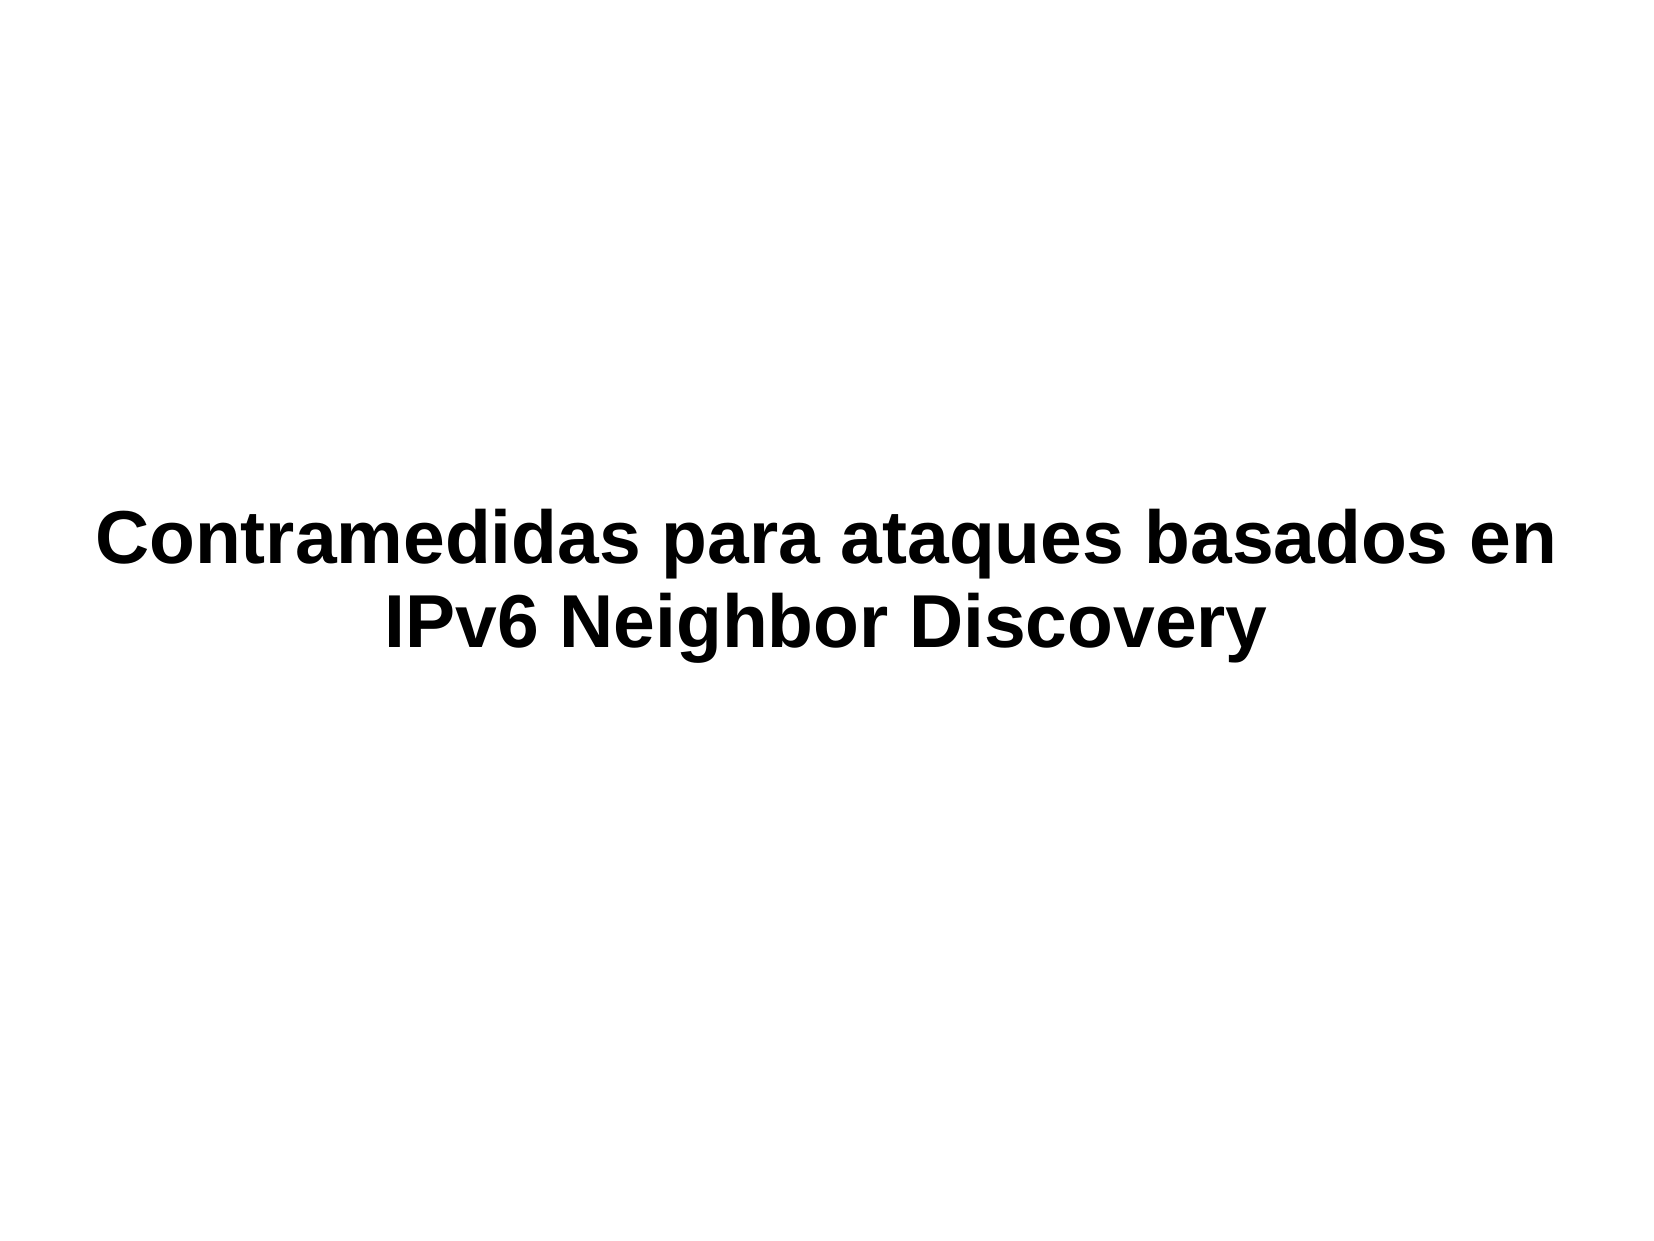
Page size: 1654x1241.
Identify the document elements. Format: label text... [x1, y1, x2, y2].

subtitle Contramedidas para ataques basados en IPv6 Neighbor Discovery [82, 56, 1571, 1102]
